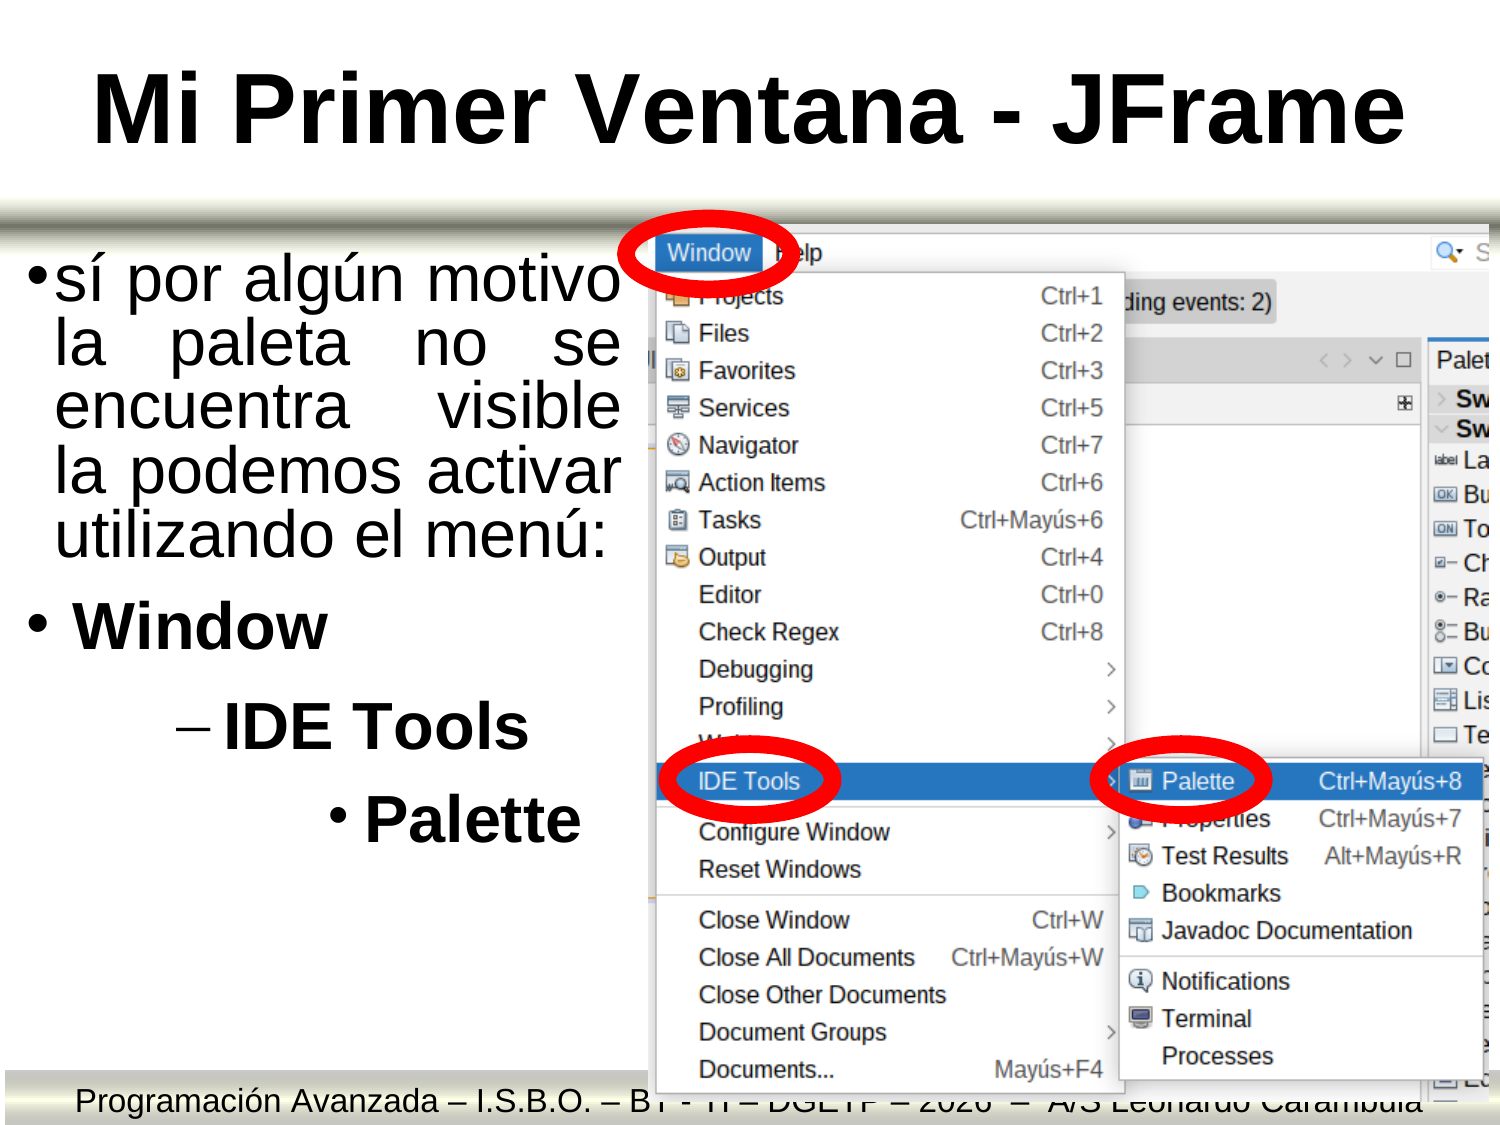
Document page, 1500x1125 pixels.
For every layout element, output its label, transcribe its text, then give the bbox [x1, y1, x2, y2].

list sí por algún motivo la paleta no se encuentra visible la podemos activar utilizando el menú: Window IDE Tools Palette [11, 242, 638, 1052]
title Mi Primer Ventana - JFrame [0, 9, 1500, 198]
picture [648, 228, 782, 280]
picture [648, 224, 1489, 1102]
